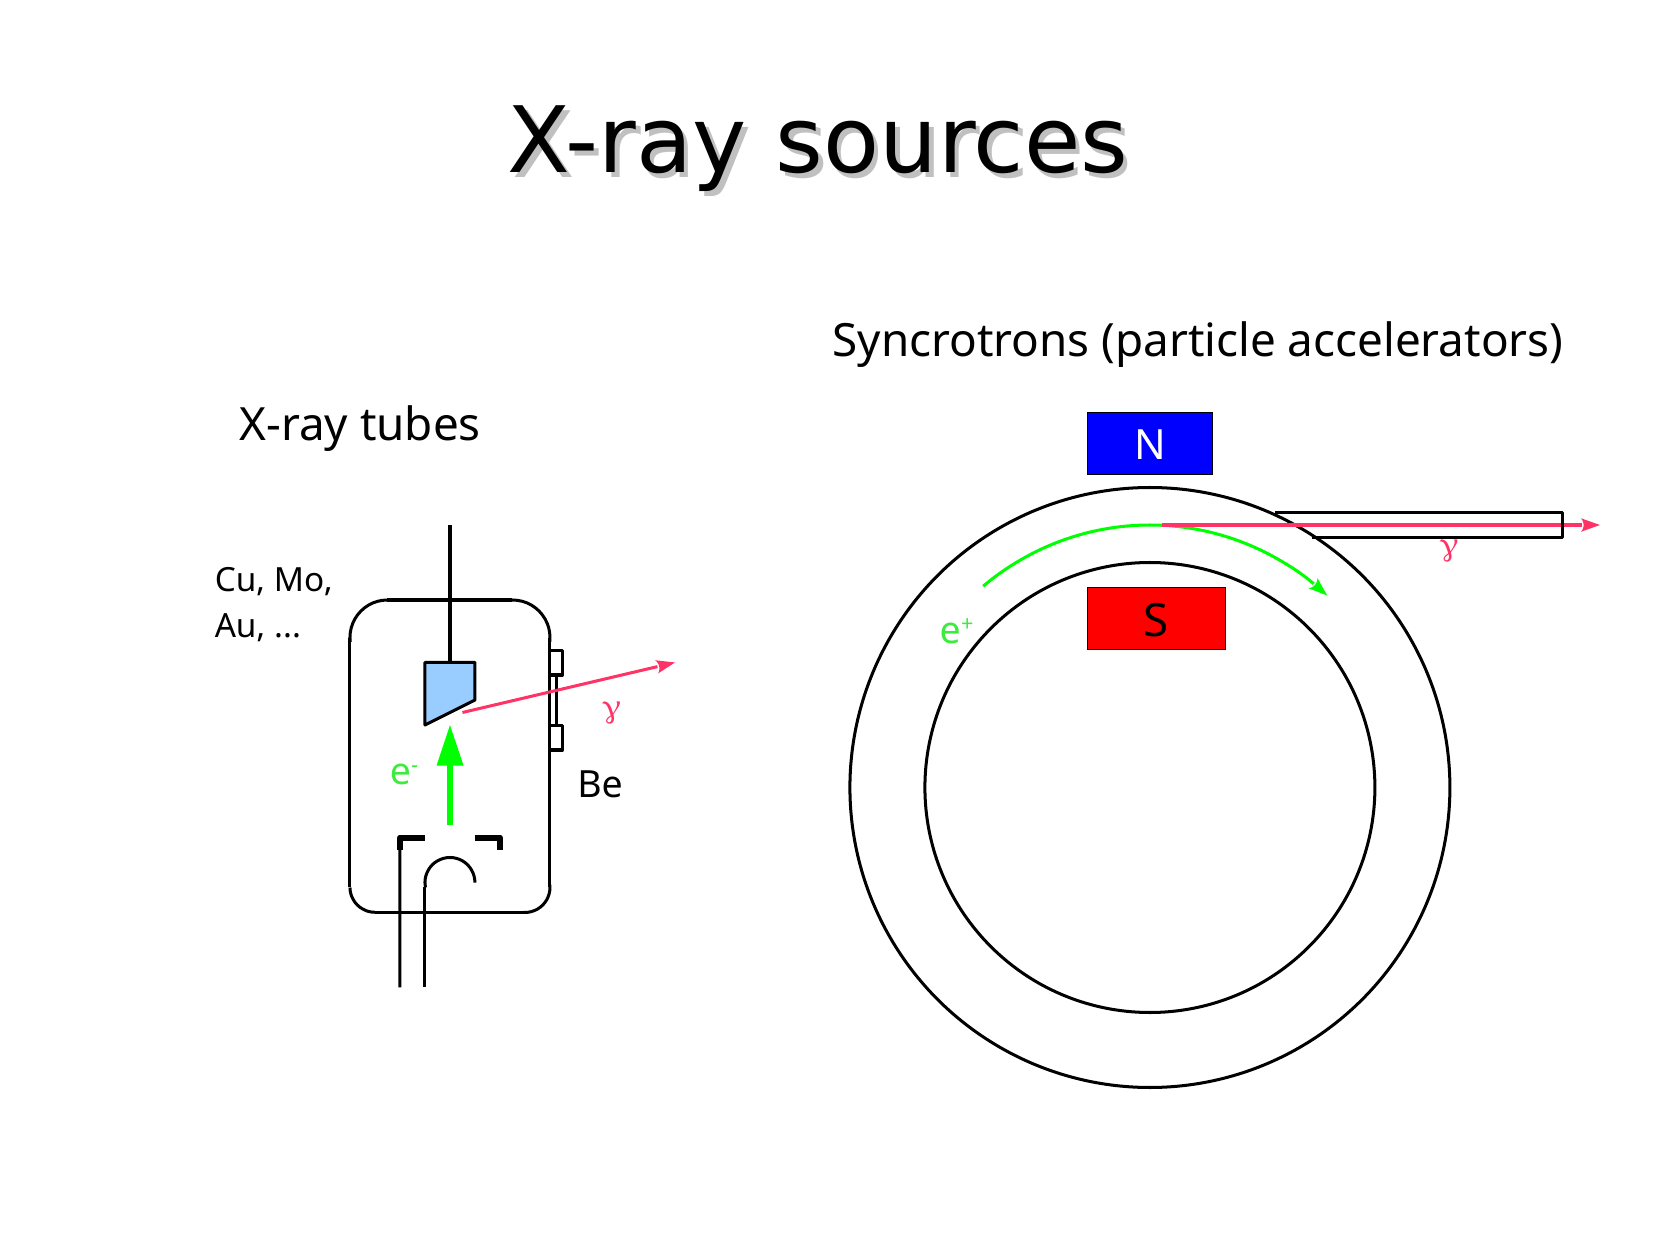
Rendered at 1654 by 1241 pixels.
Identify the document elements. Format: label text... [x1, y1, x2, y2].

text_box [424, 662, 475, 725]
text_box S [1087, 587, 1226, 650]
text_box Be [562, 750, 676, 815]
text_box N [1087, 412, 1213, 475]
text_box X-ray tubes [225, 384, 725, 461]
text_box e+ [924, 595, 1000, 661]
text_box  [587, 687, 638, 744]
text_box Syncrotrons (particle accelerators) [818, 300, 1613, 377]
text_box Cu, Mo, Au, ... [199, 548, 438, 653]
text_box  [1425, 525, 1501, 536]
text_box e- [375, 737, 438, 803]
title X-ray sources [112, 37, 1525, 245]
text_box  [1425, 539, 1501, 581]
